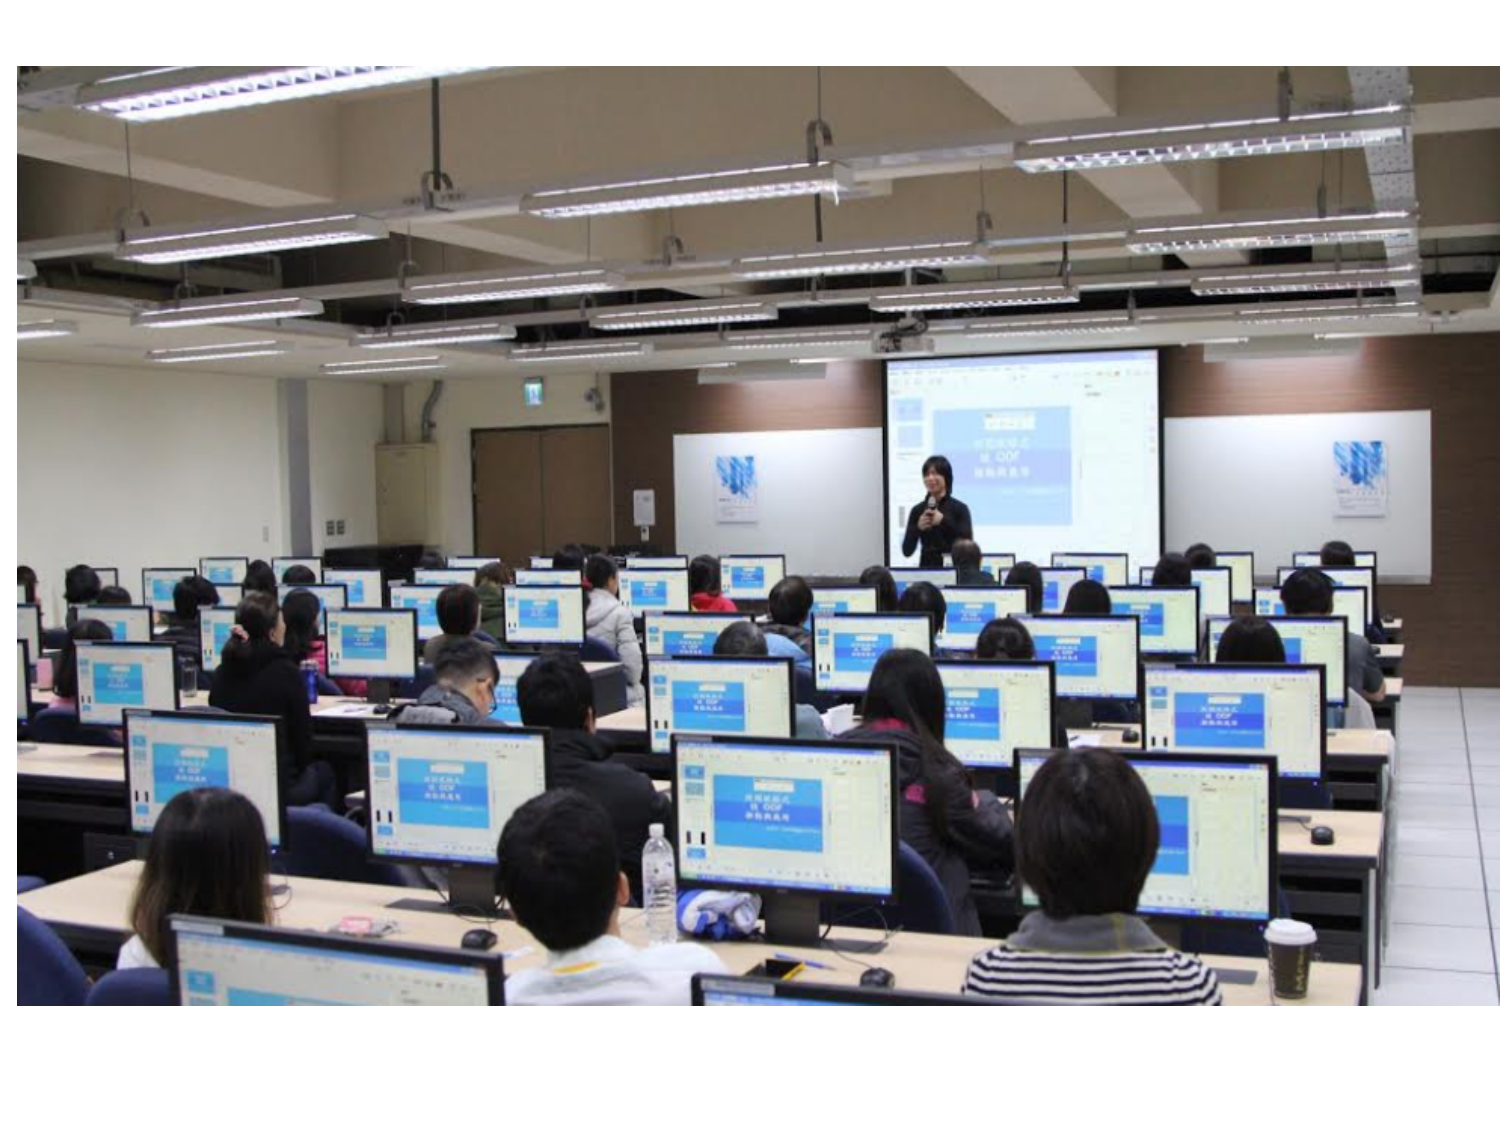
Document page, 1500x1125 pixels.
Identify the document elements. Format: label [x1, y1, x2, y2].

picture [17, 66, 1500, 1006]
